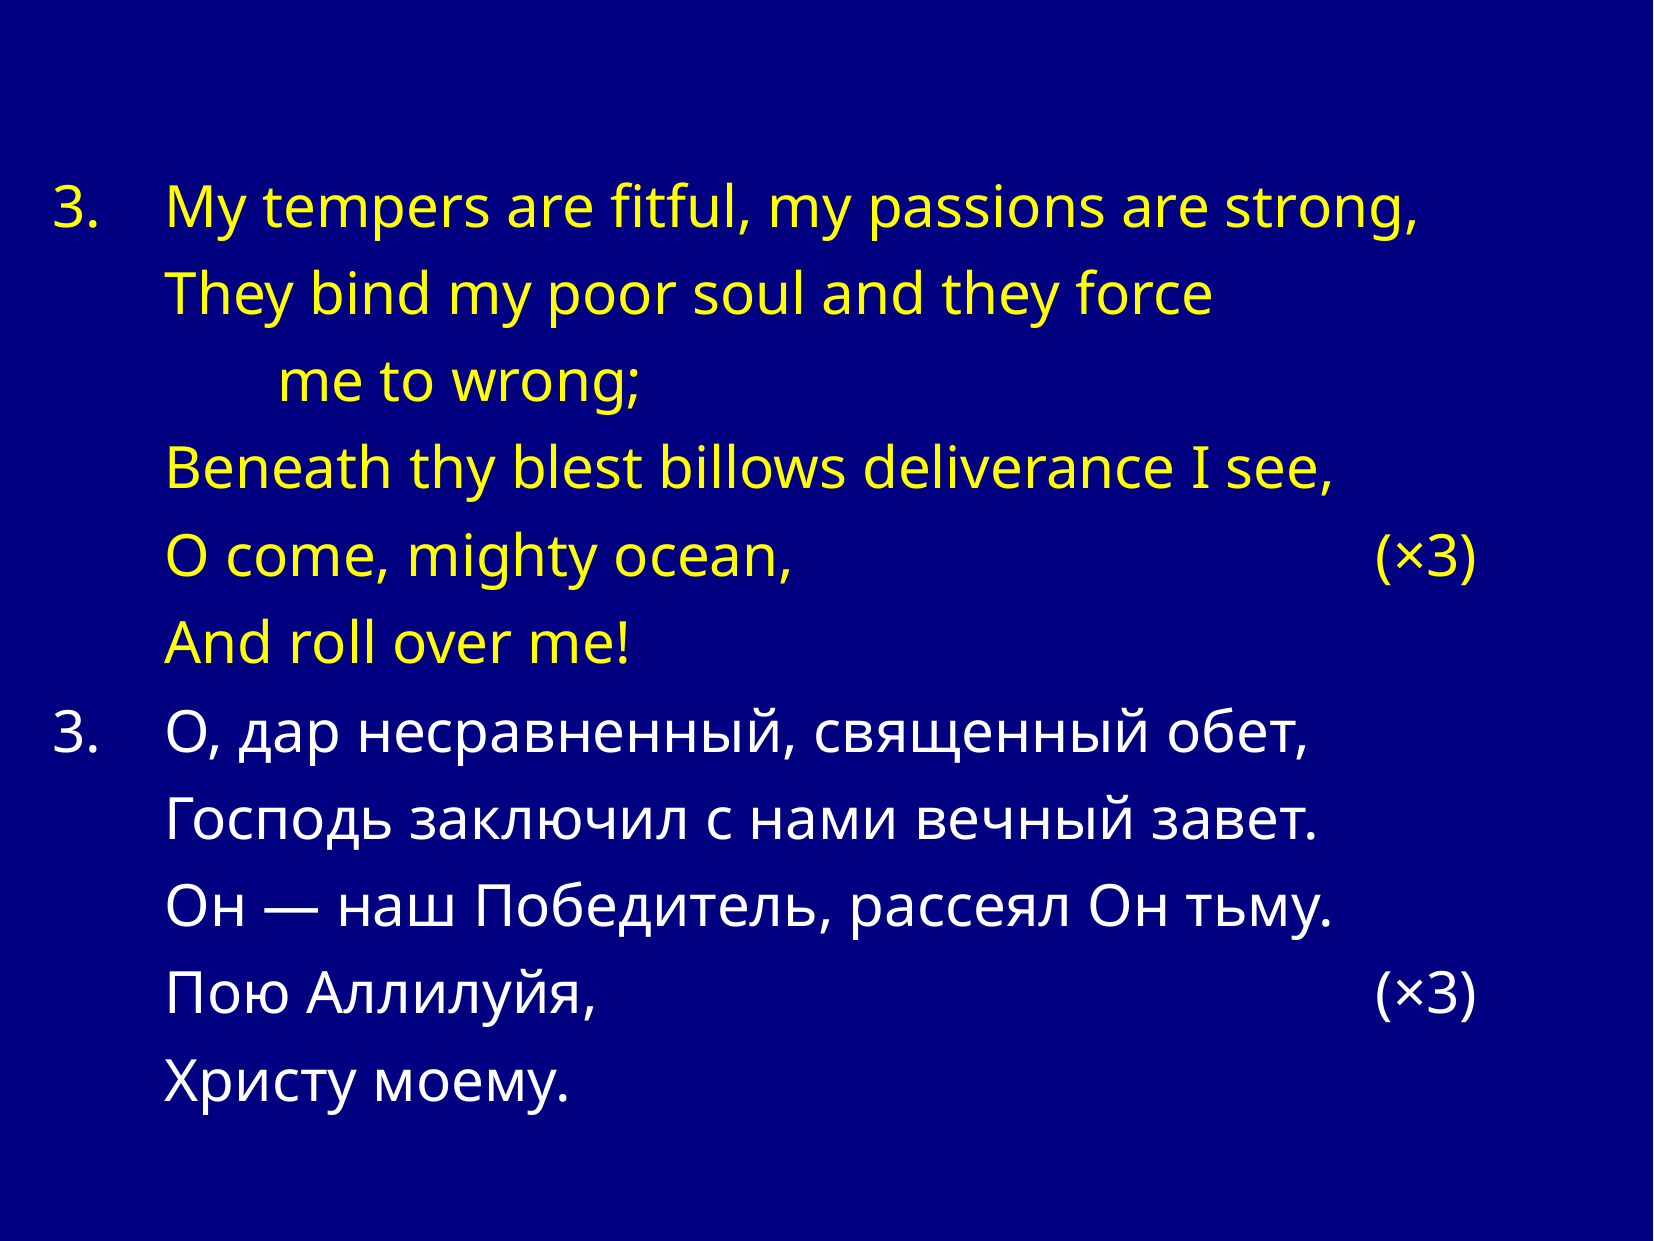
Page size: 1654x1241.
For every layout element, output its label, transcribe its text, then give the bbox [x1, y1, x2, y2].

text_box 3. О, дар несравненный, священный обет, Господь заключил с нами вечный завет. Он — наш Победитель, рассеял Он тьму. Пою Аллилуйя, (×3) Христу моему. [37, 675, 1653, 1163]
text_box 3. My tempers are fitful, my passions are strong, They bind my poor soul and they force me to wrong; Beneath thy blest billows deliverance I see, O come, mighty ocean, (×3) And roll over me! [37, 150, 1653, 638]
